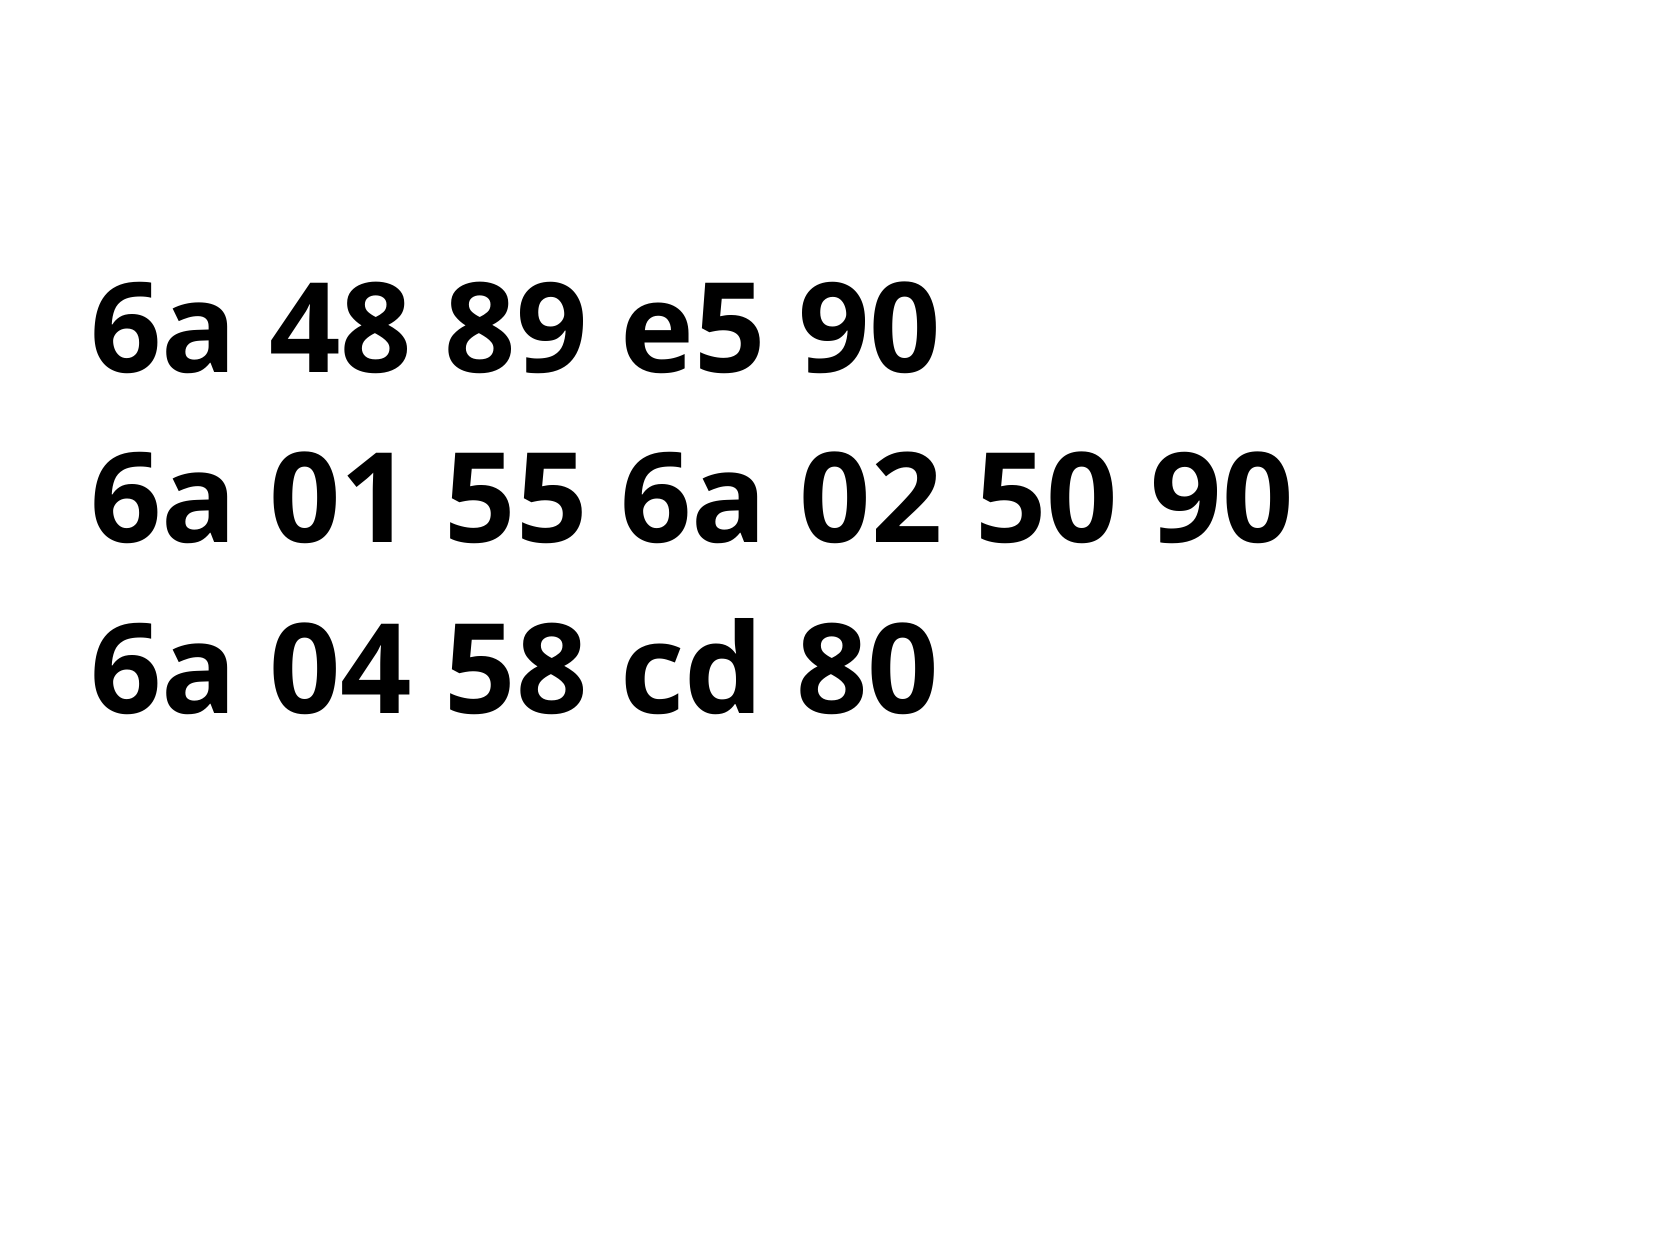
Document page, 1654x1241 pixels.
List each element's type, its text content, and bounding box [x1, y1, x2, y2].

text_box 6a 48 89 e5 90 6a 01 55 6a 02 50 90 6a 04 58 cd 80 [75, 231, 1565, 650]
